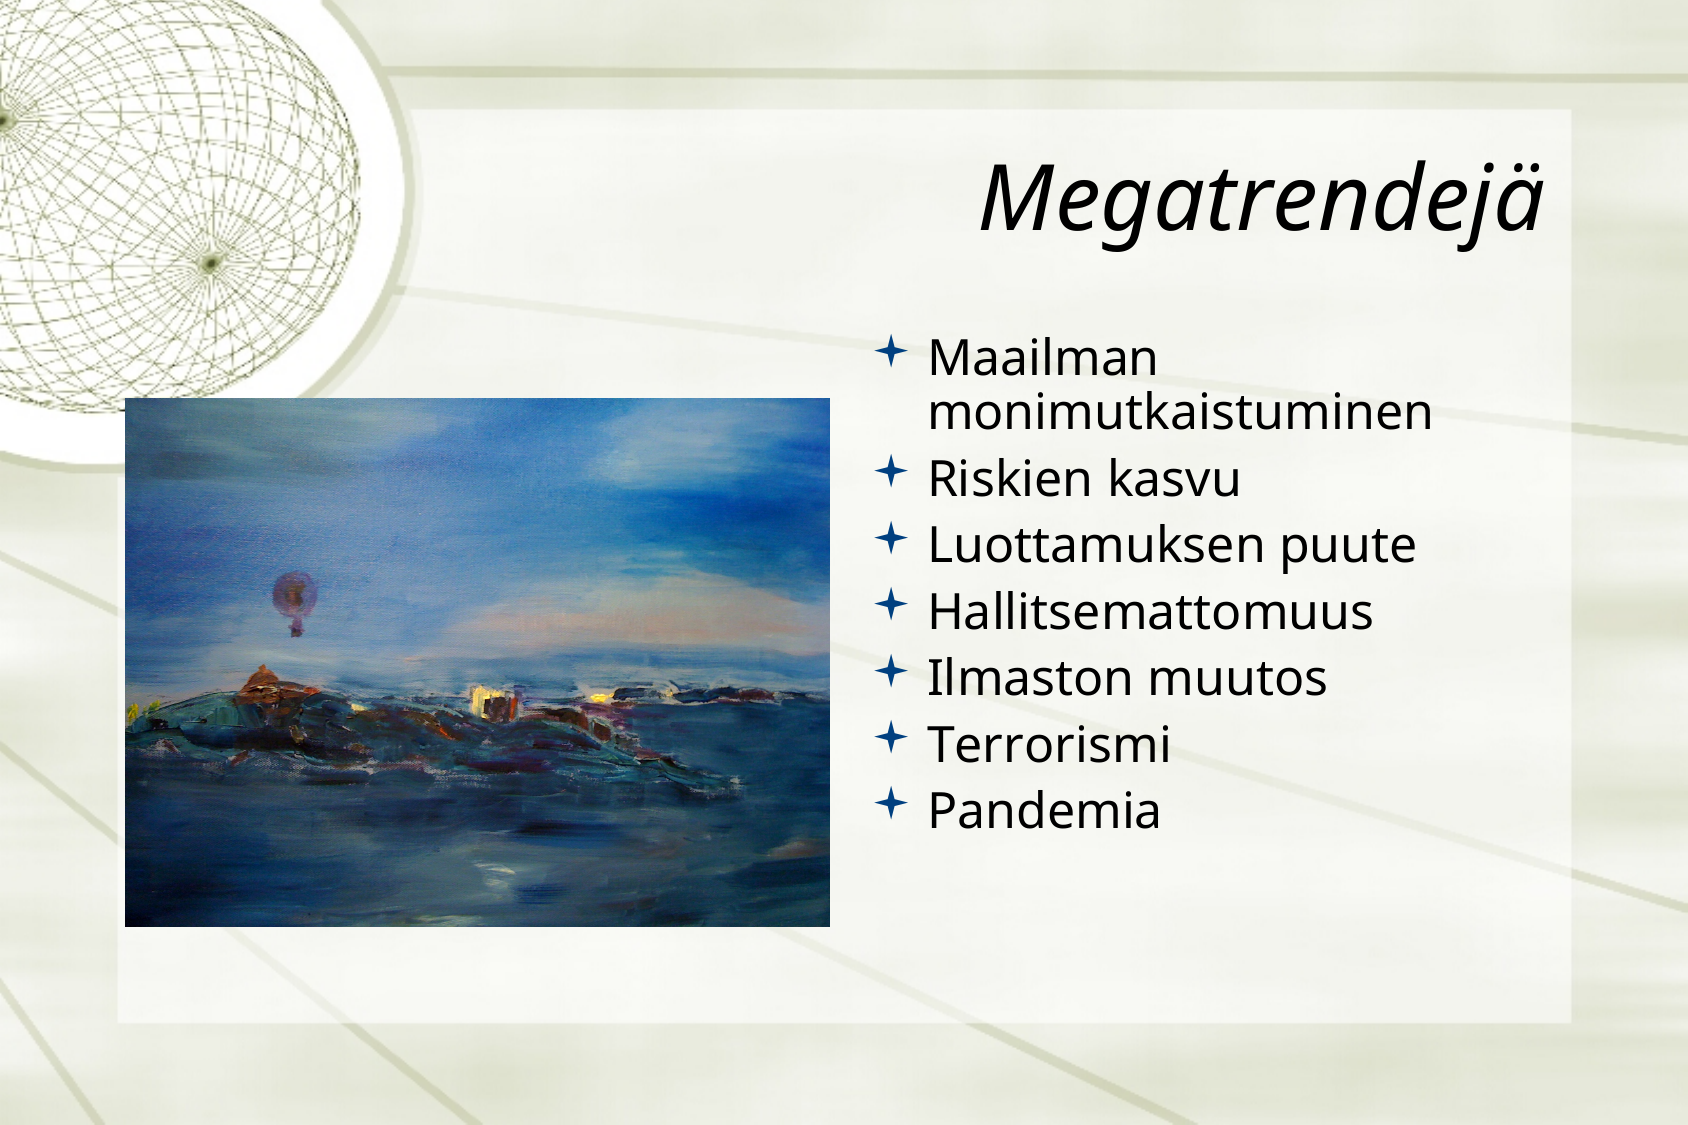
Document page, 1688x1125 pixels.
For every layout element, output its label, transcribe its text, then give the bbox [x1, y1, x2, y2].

picture [0, 0, 1688, 1125]
list Maailman monimutkaistuminen Riskien kasvu Luottamuksen puute Hallitsemattomuus Ilmaston muutos Terrorismi Pandemia [856, 324, 1561, 1001]
title Megatrendejä [126, 99, 1561, 288]
